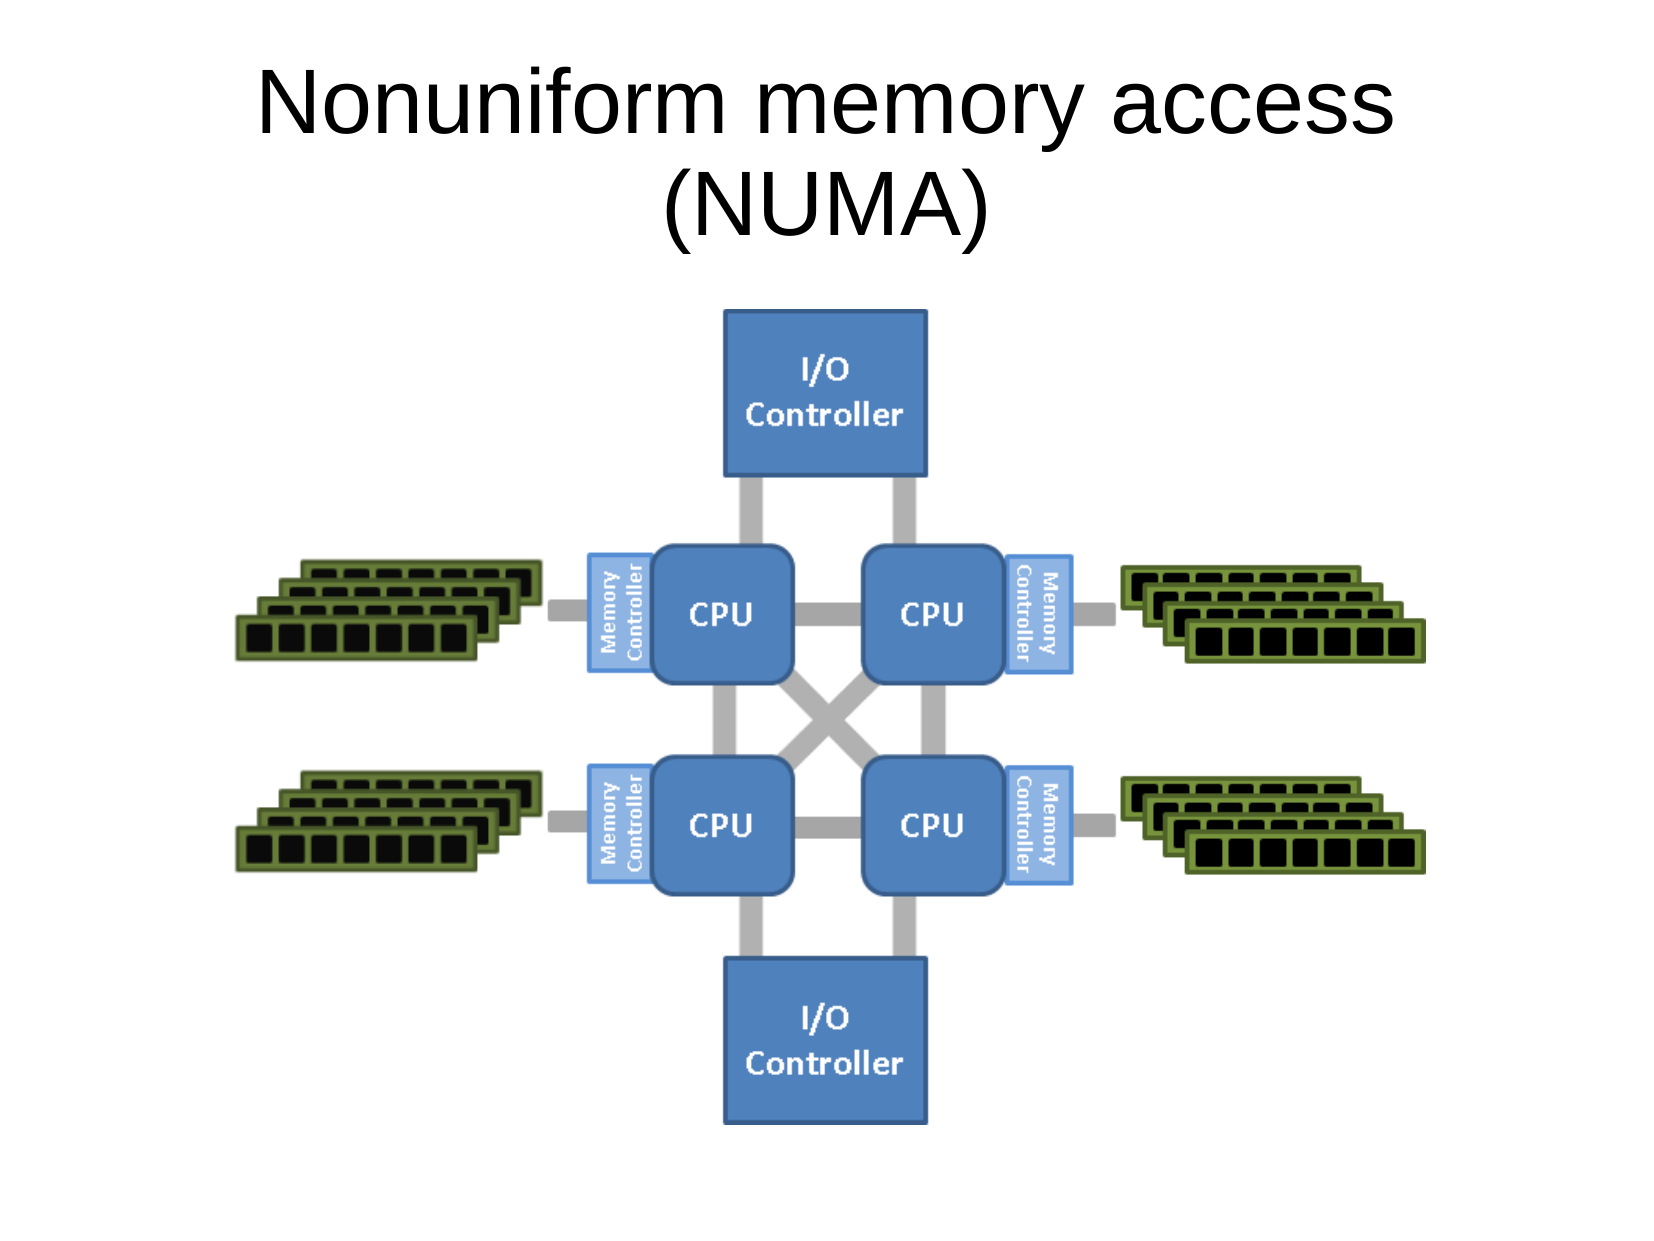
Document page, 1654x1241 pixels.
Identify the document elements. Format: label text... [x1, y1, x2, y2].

title Nonuniform memory access (NUMA) [82, 49, 1571, 257]
picture [232, 309, 1426, 1126]
